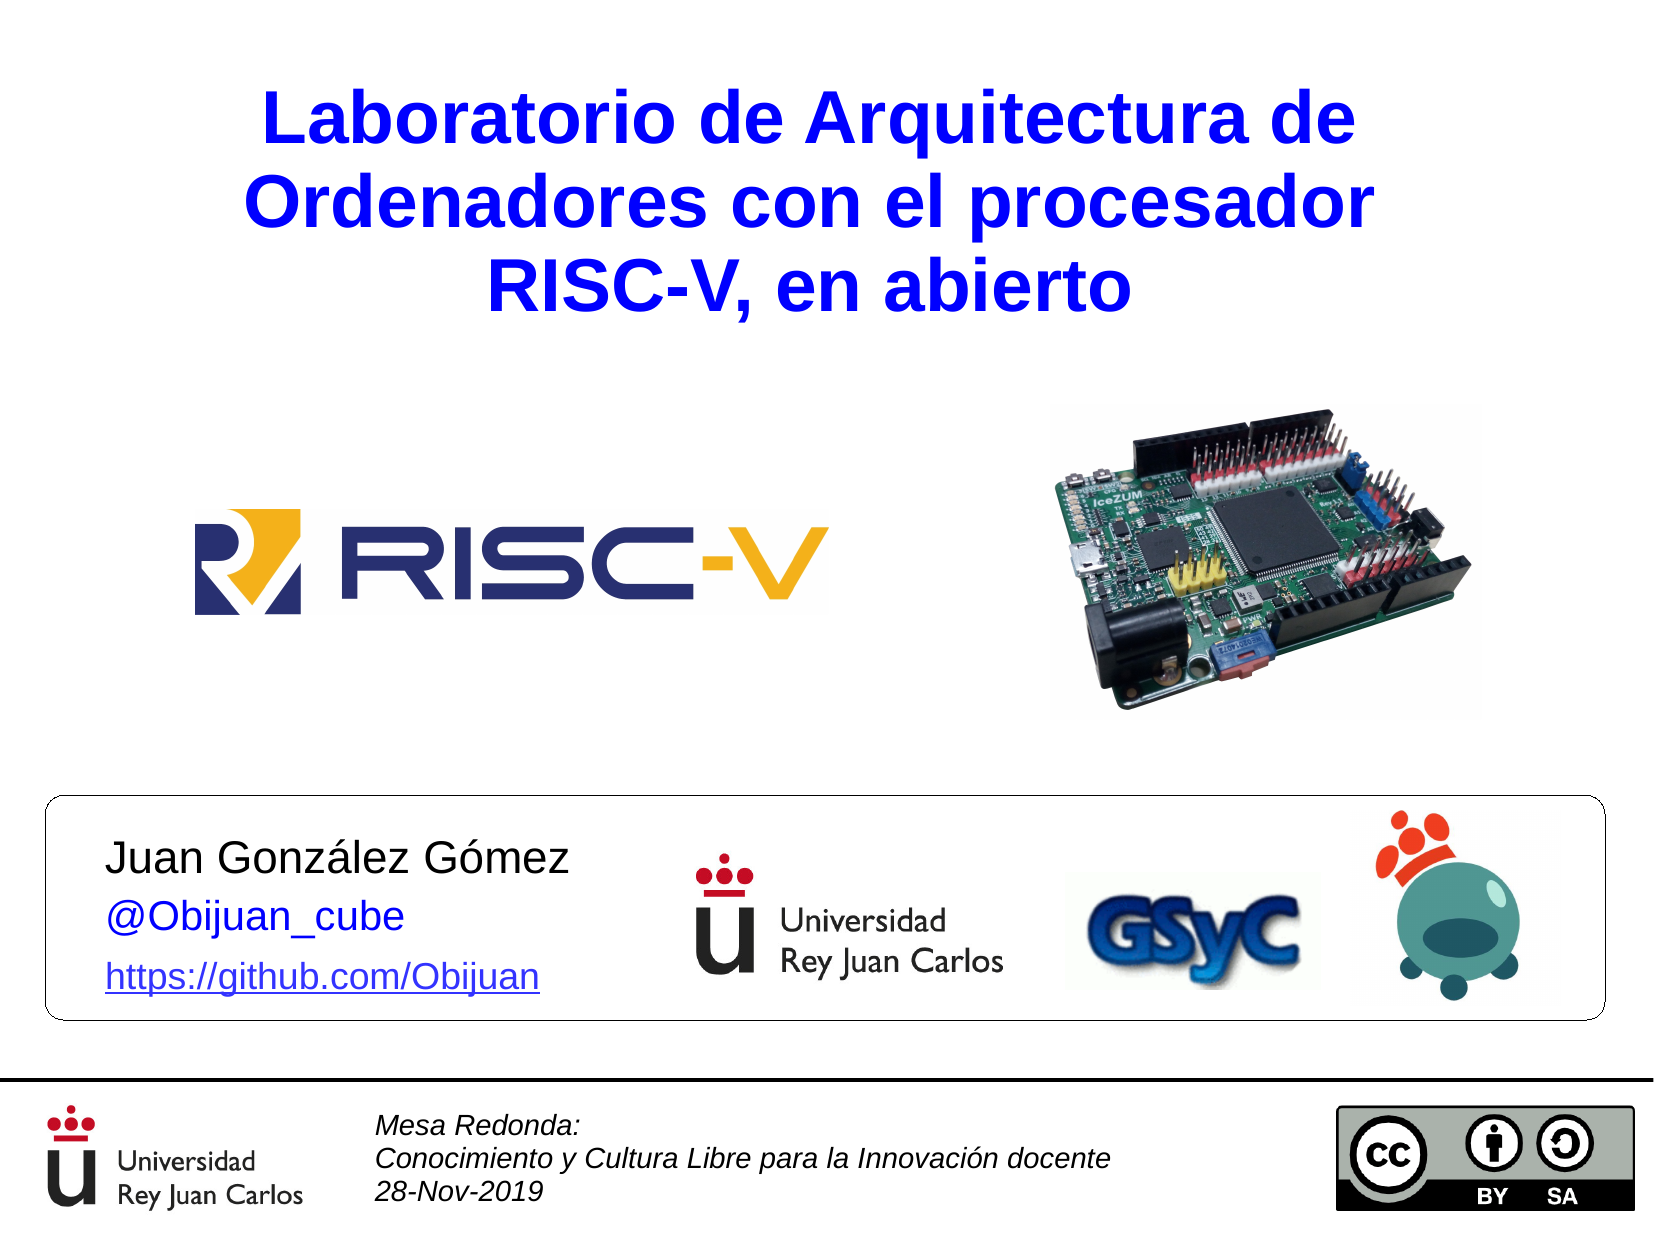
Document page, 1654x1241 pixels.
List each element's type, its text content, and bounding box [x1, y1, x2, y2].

picture [195, 509, 829, 616]
picture [1050, 404, 1482, 721]
picture [1065, 872, 1321, 991]
picture [1350, 810, 1561, 1006]
text_box https://github.com/Obijuan [90, 948, 556, 1006]
picture [675, 840, 1019, 991]
text_box @Obijuan_cube [90, 885, 451, 961]
title Laboratorio de Arquitectura de Ordenadores con el procesador RISC-V, en abierto [150, 75, 1471, 327]
text_box Mesa Redonda: Conocimiento y Cultura Libre para la Innovación docente 28-Nov-2019 [360, 1101, 1246, 1216]
text_box Juan González Gómez [90, 825, 601, 916]
text_box [45, 795, 1606, 1021]
picture [30, 1094, 316, 1220]
picture [1336, 1094, 1636, 1221]
